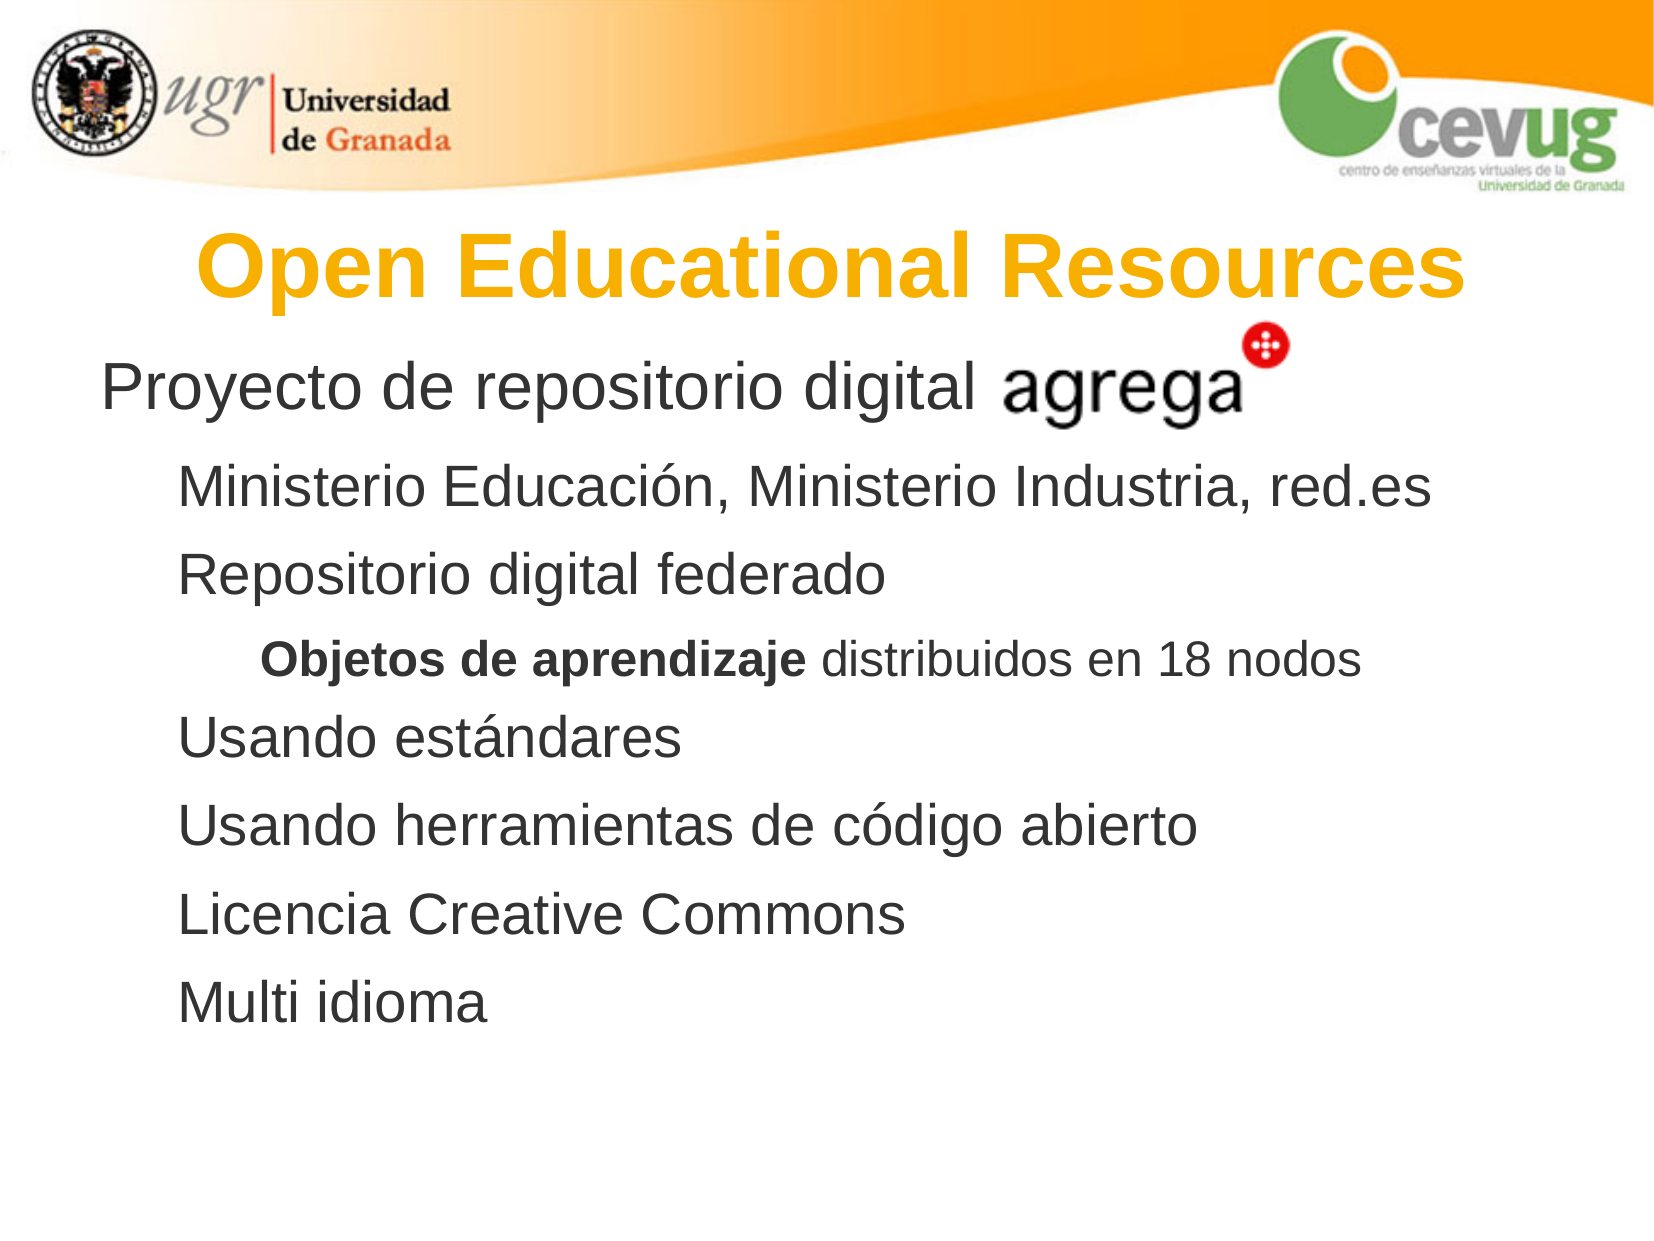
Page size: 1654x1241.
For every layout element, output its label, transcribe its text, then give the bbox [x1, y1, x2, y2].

title Open Educational Resources [88, 177, 1577, 355]
picture [987, 312, 1306, 443]
list Proyecto de repositorio digital Agrega Ministerio Educación, Ministerio Industria, red.es Repositorio digital federado Objetos de aprendizaje distribuidos en 18 nodos Usando estándares Usando herramientas de código abierto Licencia Creative Commons Multi idioma [82, 349, 1571, 1168]
